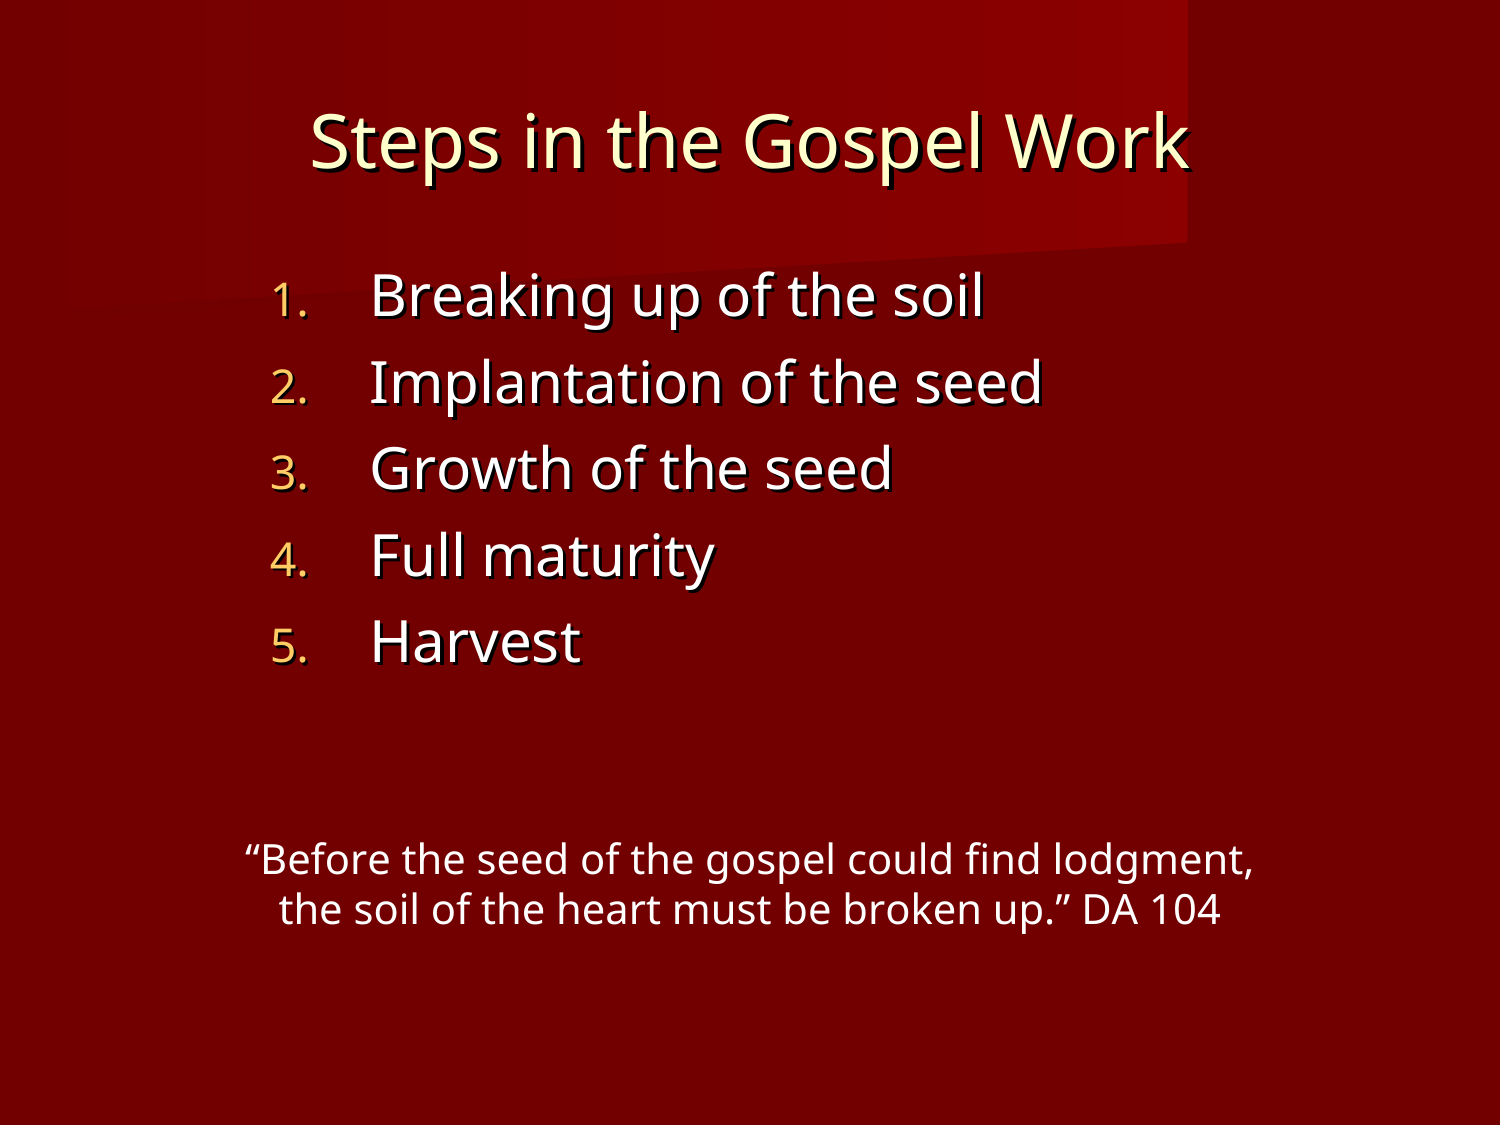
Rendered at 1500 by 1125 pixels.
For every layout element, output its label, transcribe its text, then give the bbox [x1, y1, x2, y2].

title Steps in the Gospel Work [0, 45, 1500, 233]
list Breaking up of the soil Implantation of the seed Growth of the seed Full maturity Harvest [255, 250, 1426, 780]
text_box “Before the seed of the gospel could find lodgment, the soil of the heart must be broken up.” DA 104 [0, 825, 1500, 940]
